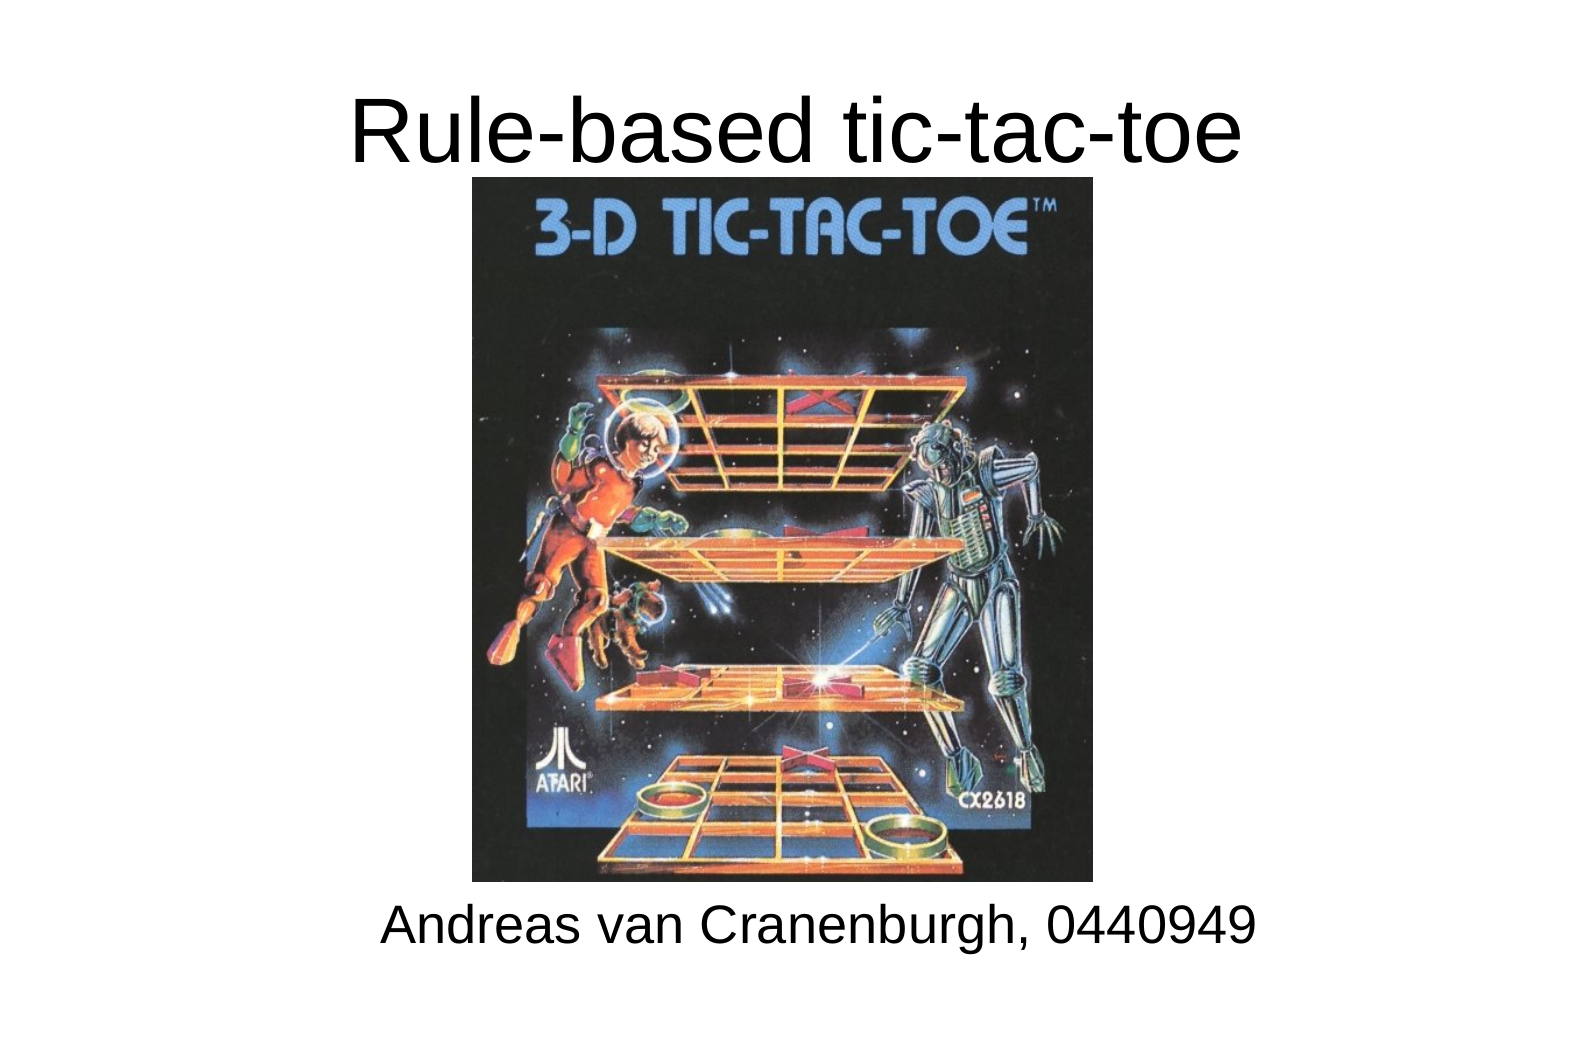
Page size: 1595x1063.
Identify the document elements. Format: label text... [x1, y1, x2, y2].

subtitle Andreas van Cranenburgh, 0440949 [131, 887, 1508, 1023]
picture [472, 177, 1093, 882]
title Rule-based tic-tac-toe [79, 42, 1515, 220]
